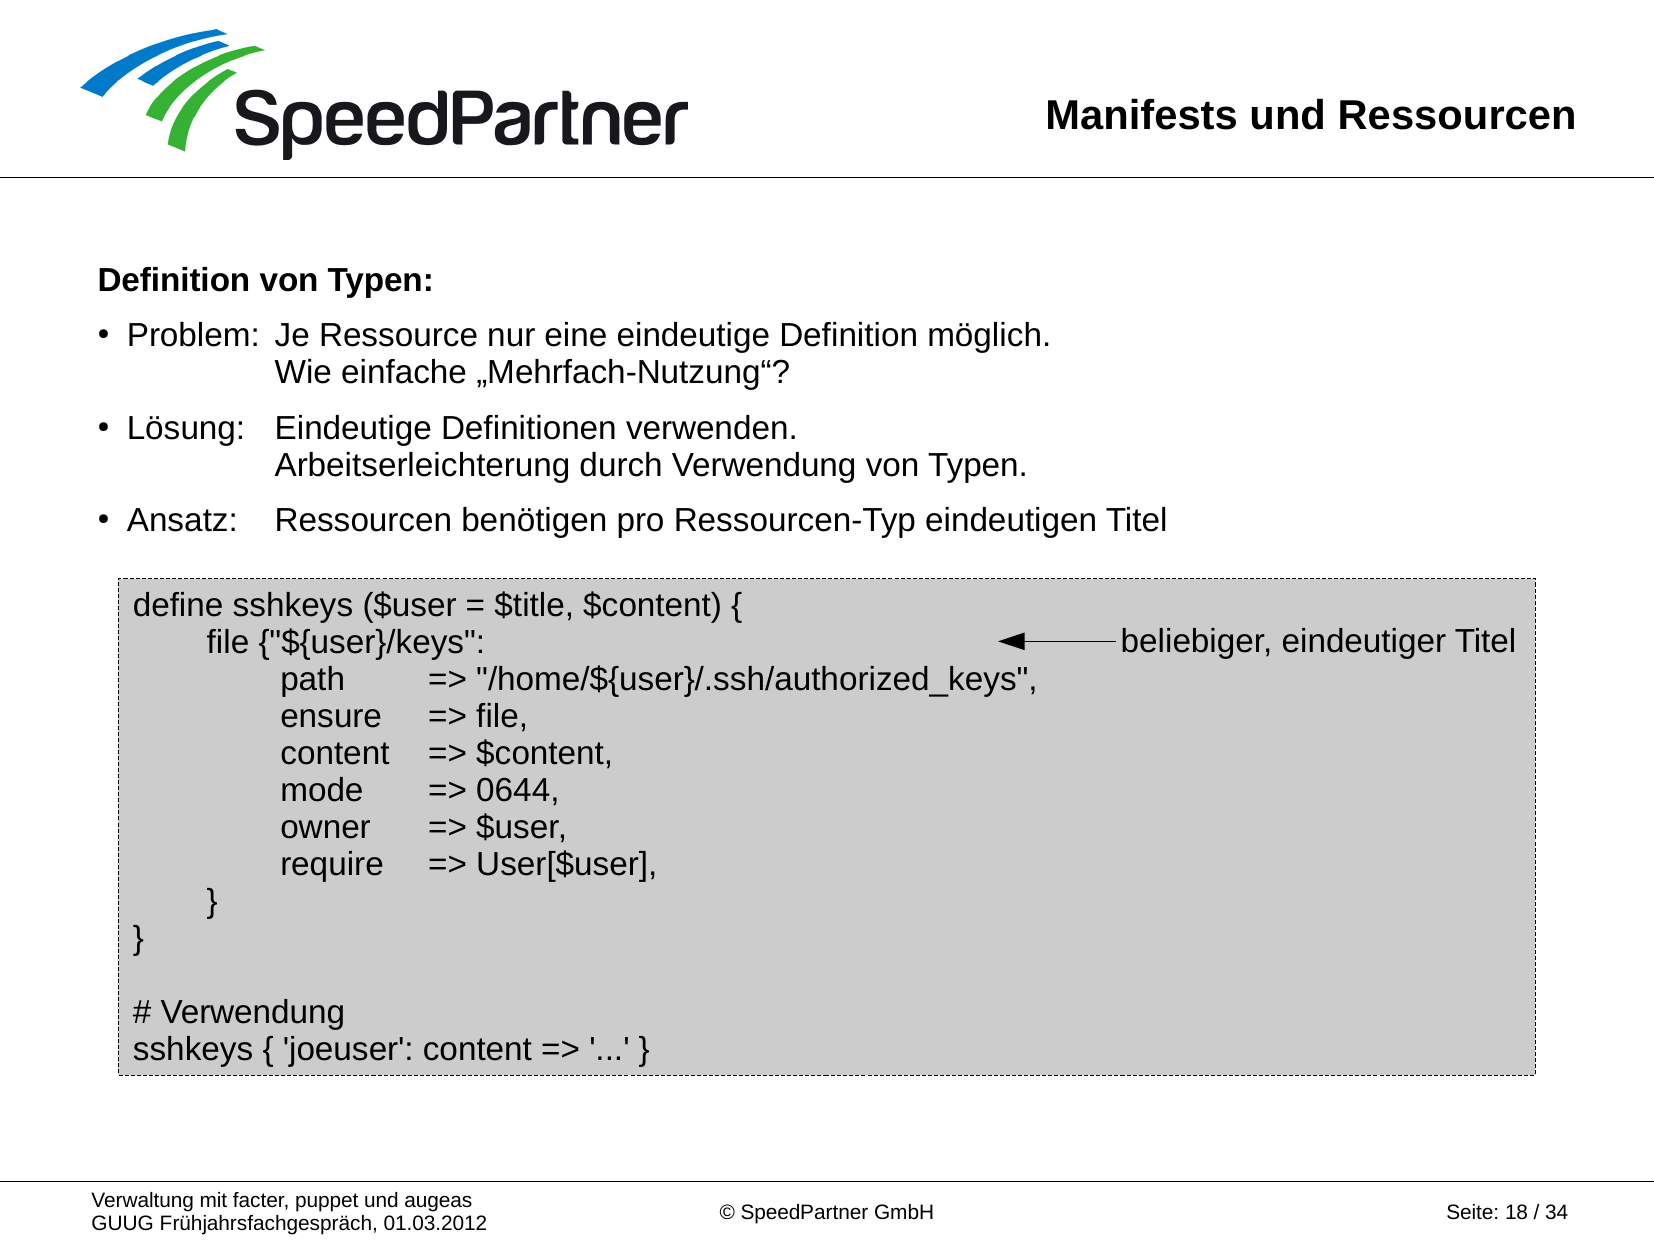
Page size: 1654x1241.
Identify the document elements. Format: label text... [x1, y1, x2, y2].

title Manifests und Ressourcen [590, 70, 1577, 160]
text_box define sshkeys ($user = $title, $content) { file {"${user}/keys": path => "/home/${user}/.ssh/authorized_keys", ensure => file, content => $content, mode => 0644, owner => $user, require => User[$user], } } # Verwendung sshkeys { 'joeuser': content => '...' } [118, 578, 1536, 1076]
picture [80, 29, 688, 160]
text_box Definition von Typen: Problem: Je Ressource nur eine eindeutige Definition möglich. Wie einfache „Mehrfach-Nutzung“? Lösung: Eindeutige Definitionen verwenden. Arbeitserleichterung durch Verwendung von Typen. Ansatz: Ressourcen benötigen pro Ressourcen-Typ eindeutigen Titel [82, 253, 1565, 1177]
text_box beliebiger, eindeutiger Titel [1105, 615, 1536, 668]
